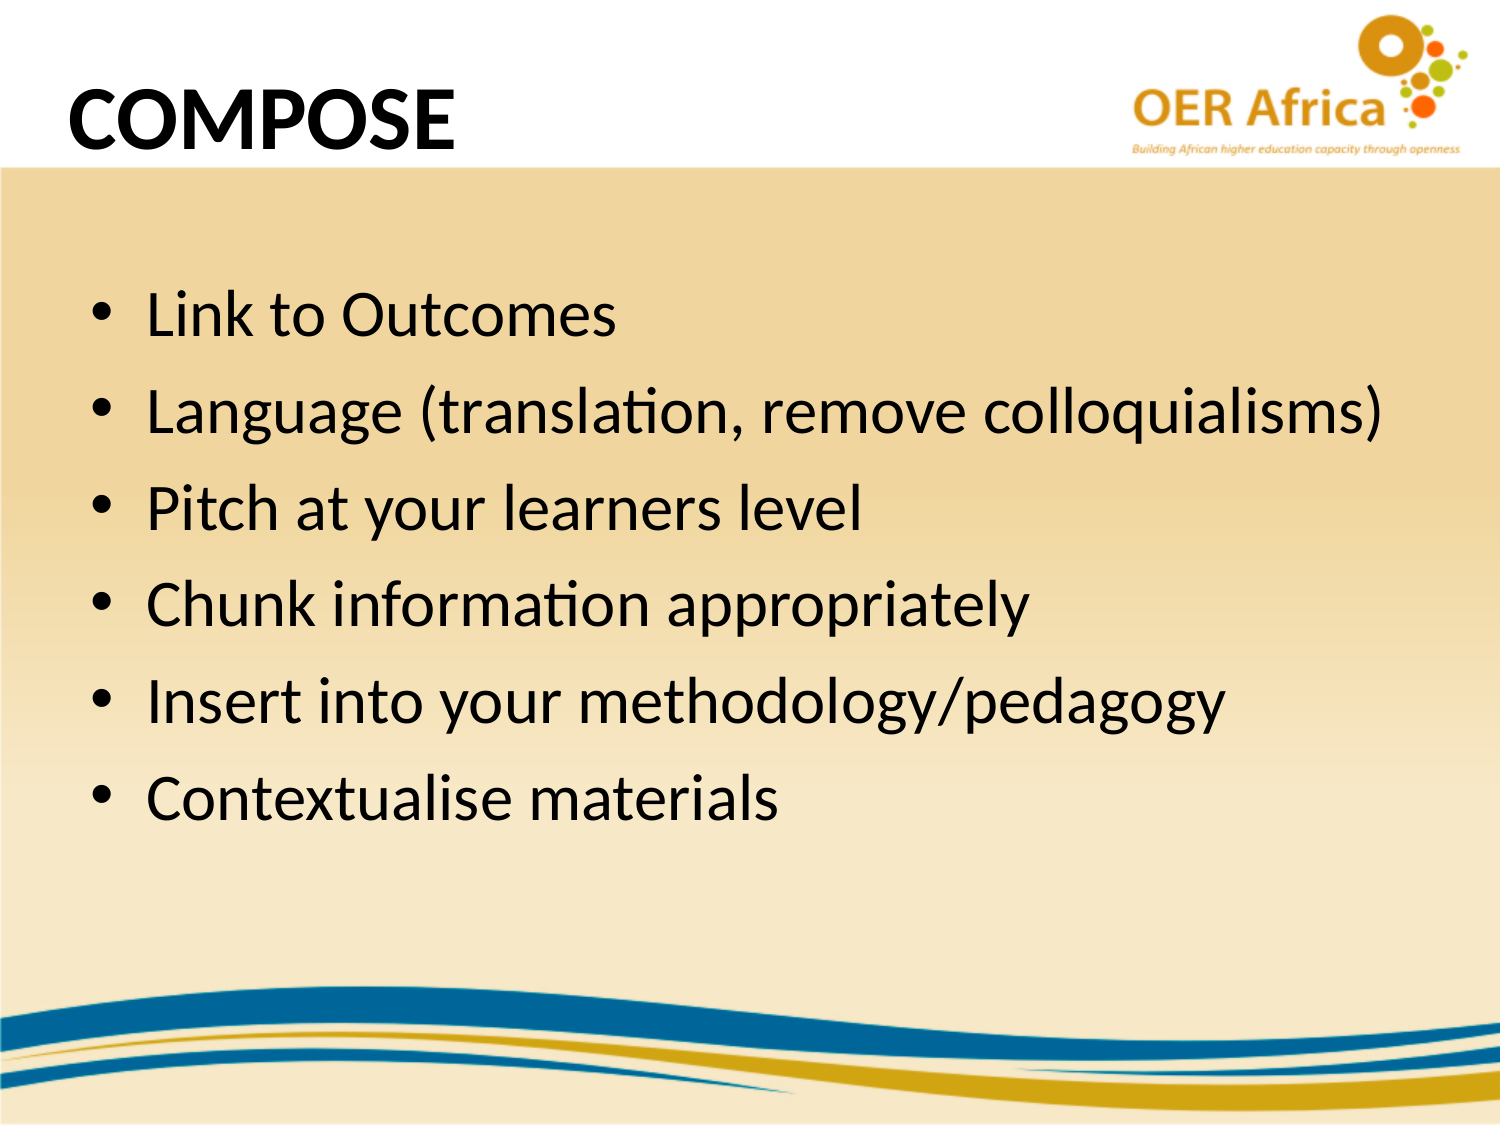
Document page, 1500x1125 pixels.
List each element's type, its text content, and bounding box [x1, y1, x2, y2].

list Link to Outcomes Language (translation, remove colloquialisms) Pitch at your learners level Chunk information appropriately Insert into your methodology/pedagogy Contextualise materials [75, 262, 1426, 1005]
title COMPOSE [53, 19, 1404, 207]
